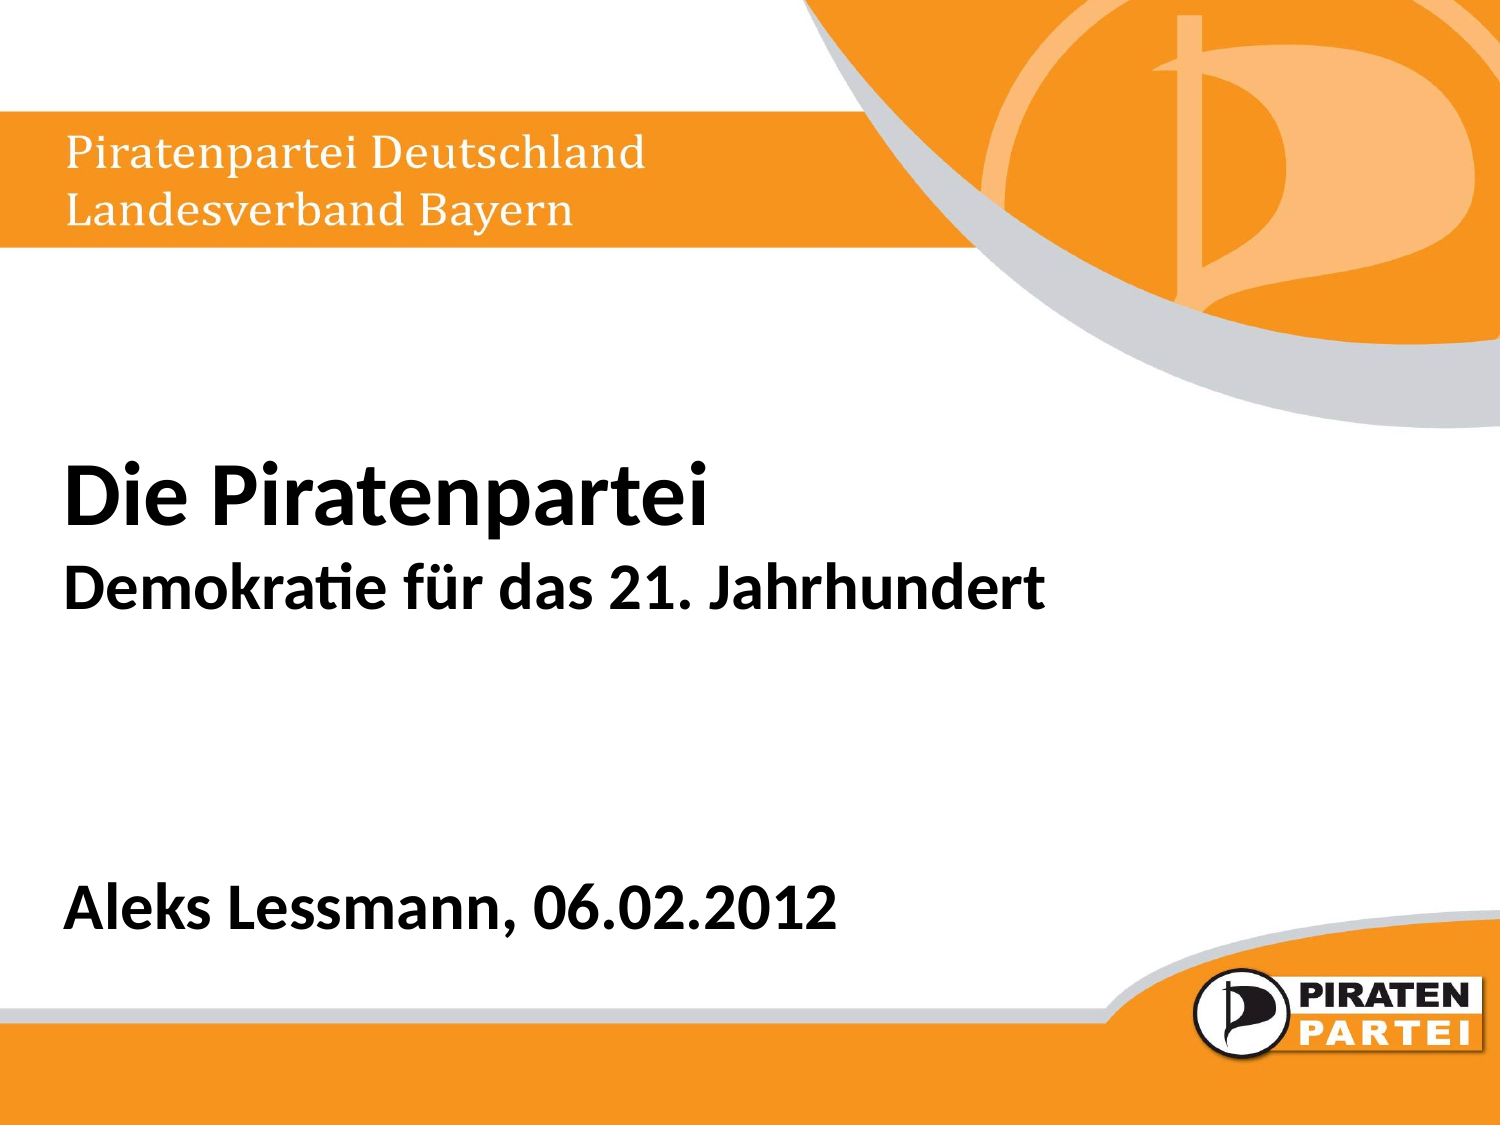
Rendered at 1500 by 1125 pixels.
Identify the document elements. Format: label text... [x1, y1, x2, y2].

text_box Die Piratenpartei Demokratie für das 21. Jahrhundert Aleks Lessmann, 06.02.2012 [49, 425, 1063, 951]
picture [0, 0, 1500, 1125]
